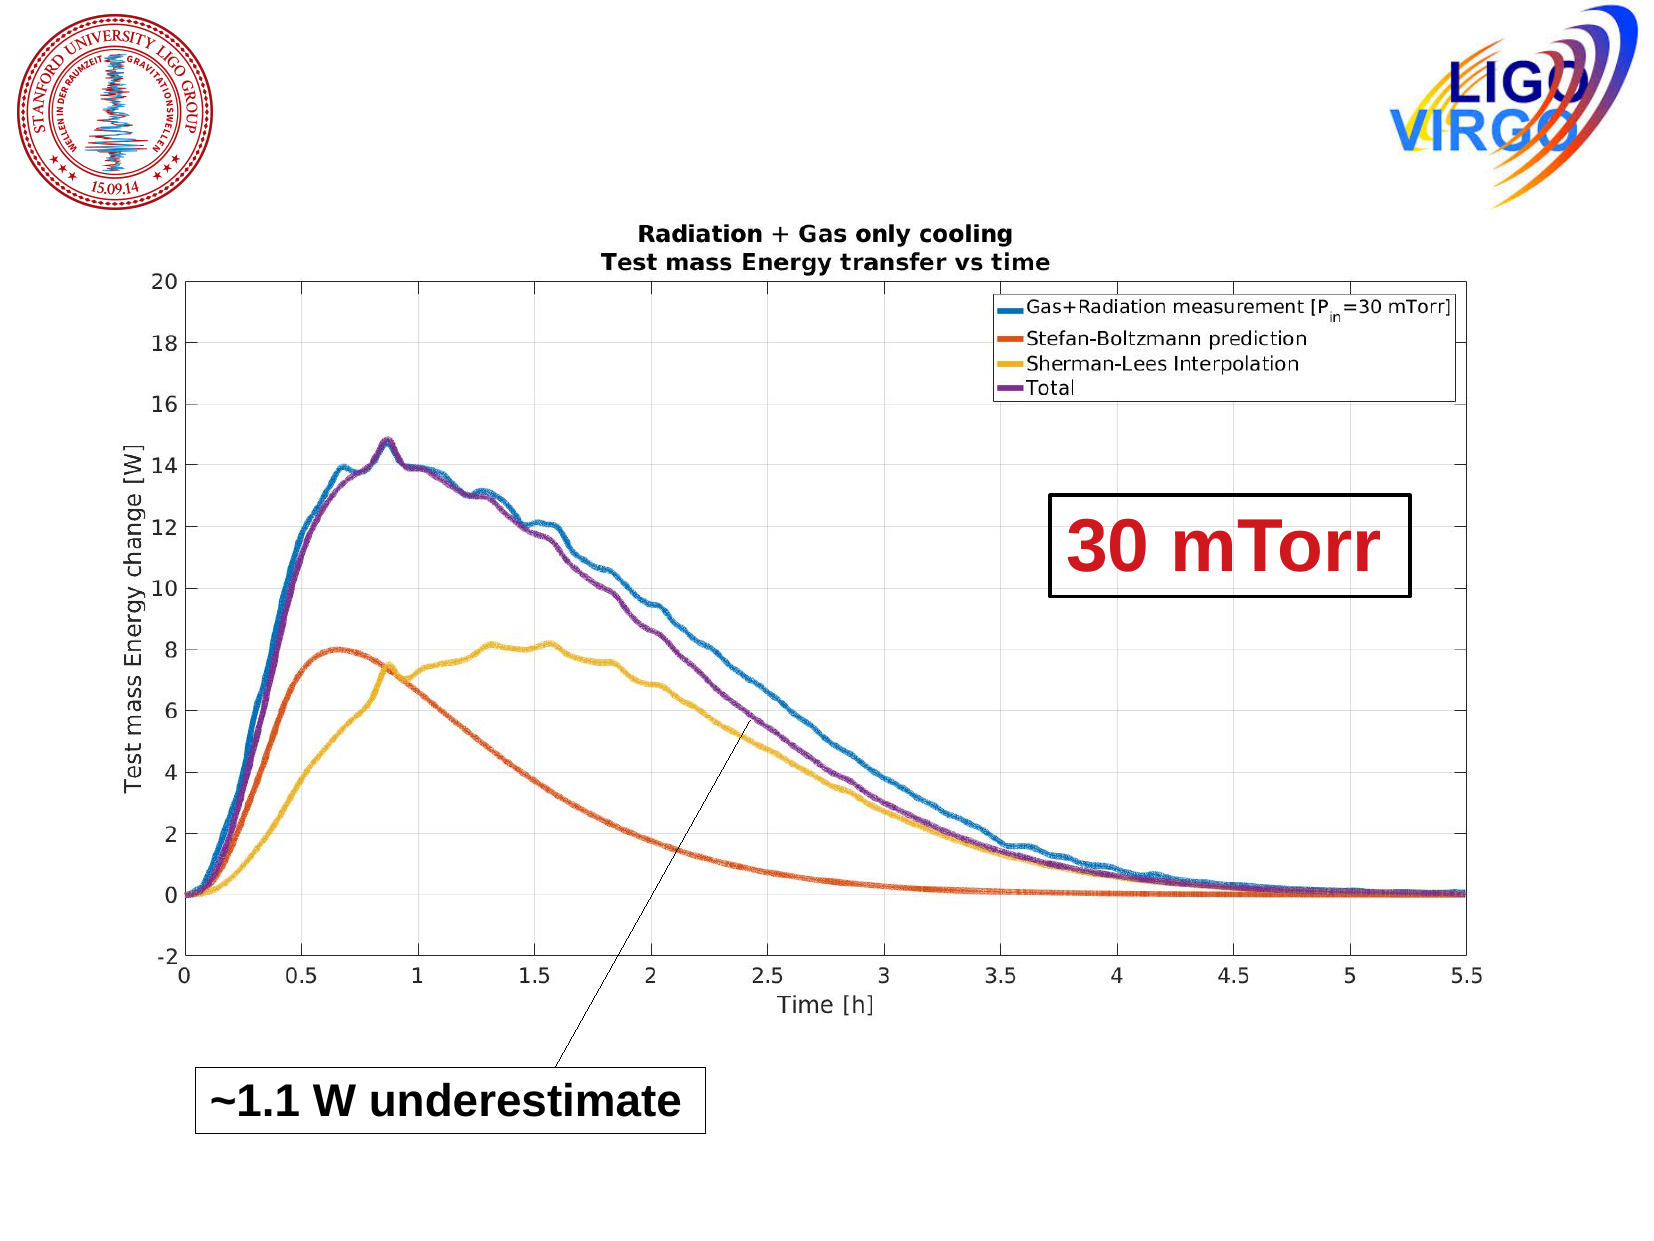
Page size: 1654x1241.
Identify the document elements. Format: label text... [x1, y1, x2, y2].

picture [17, 14, 213, 210]
picture [0, 218, 1624, 1047]
text_box ~1.1 W underestimate [195, 1067, 706, 1126]
text_box 30 mTorr [1050, 495, 1411, 584]
picture [1372, 0, 1654, 210]
